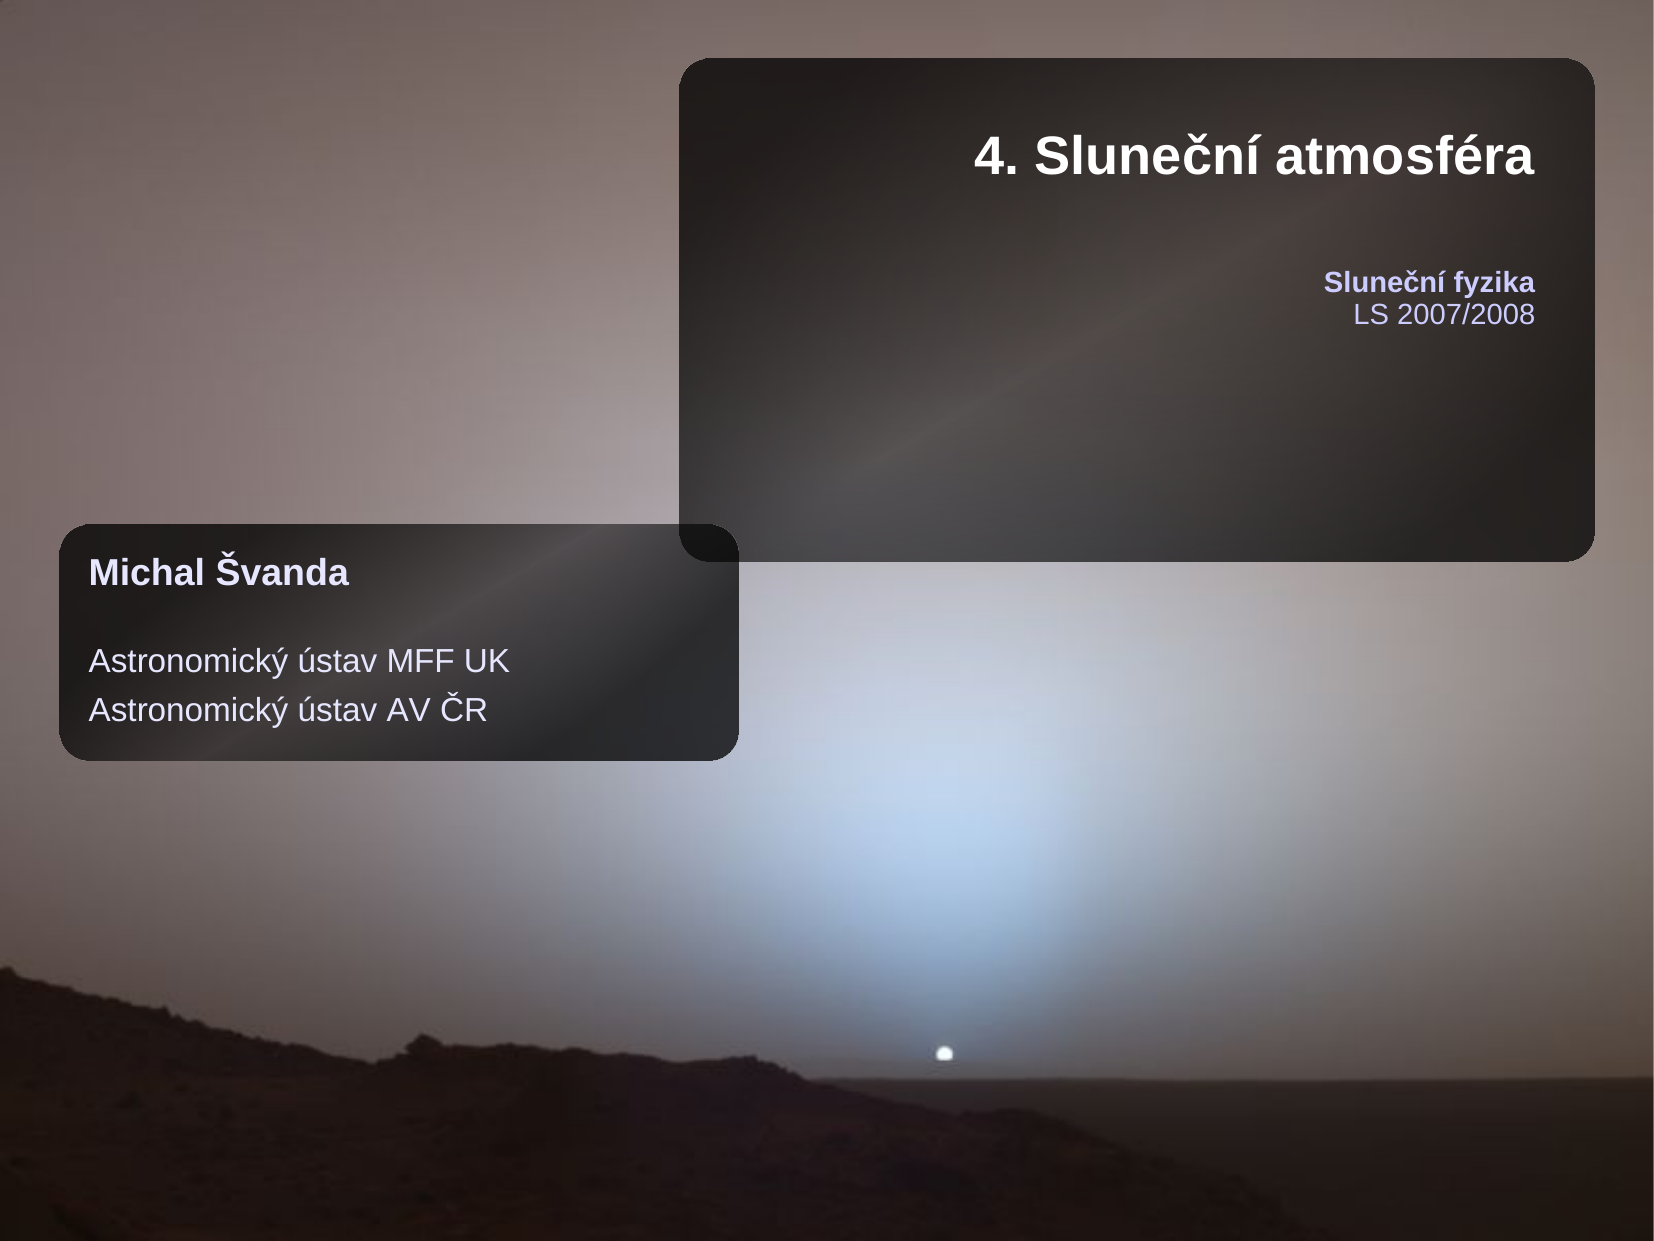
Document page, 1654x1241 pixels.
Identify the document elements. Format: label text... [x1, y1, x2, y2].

picture [0, 0, 1654, 1241]
title 4. Sluneční atmosféra [740, 88, 1536, 223]
